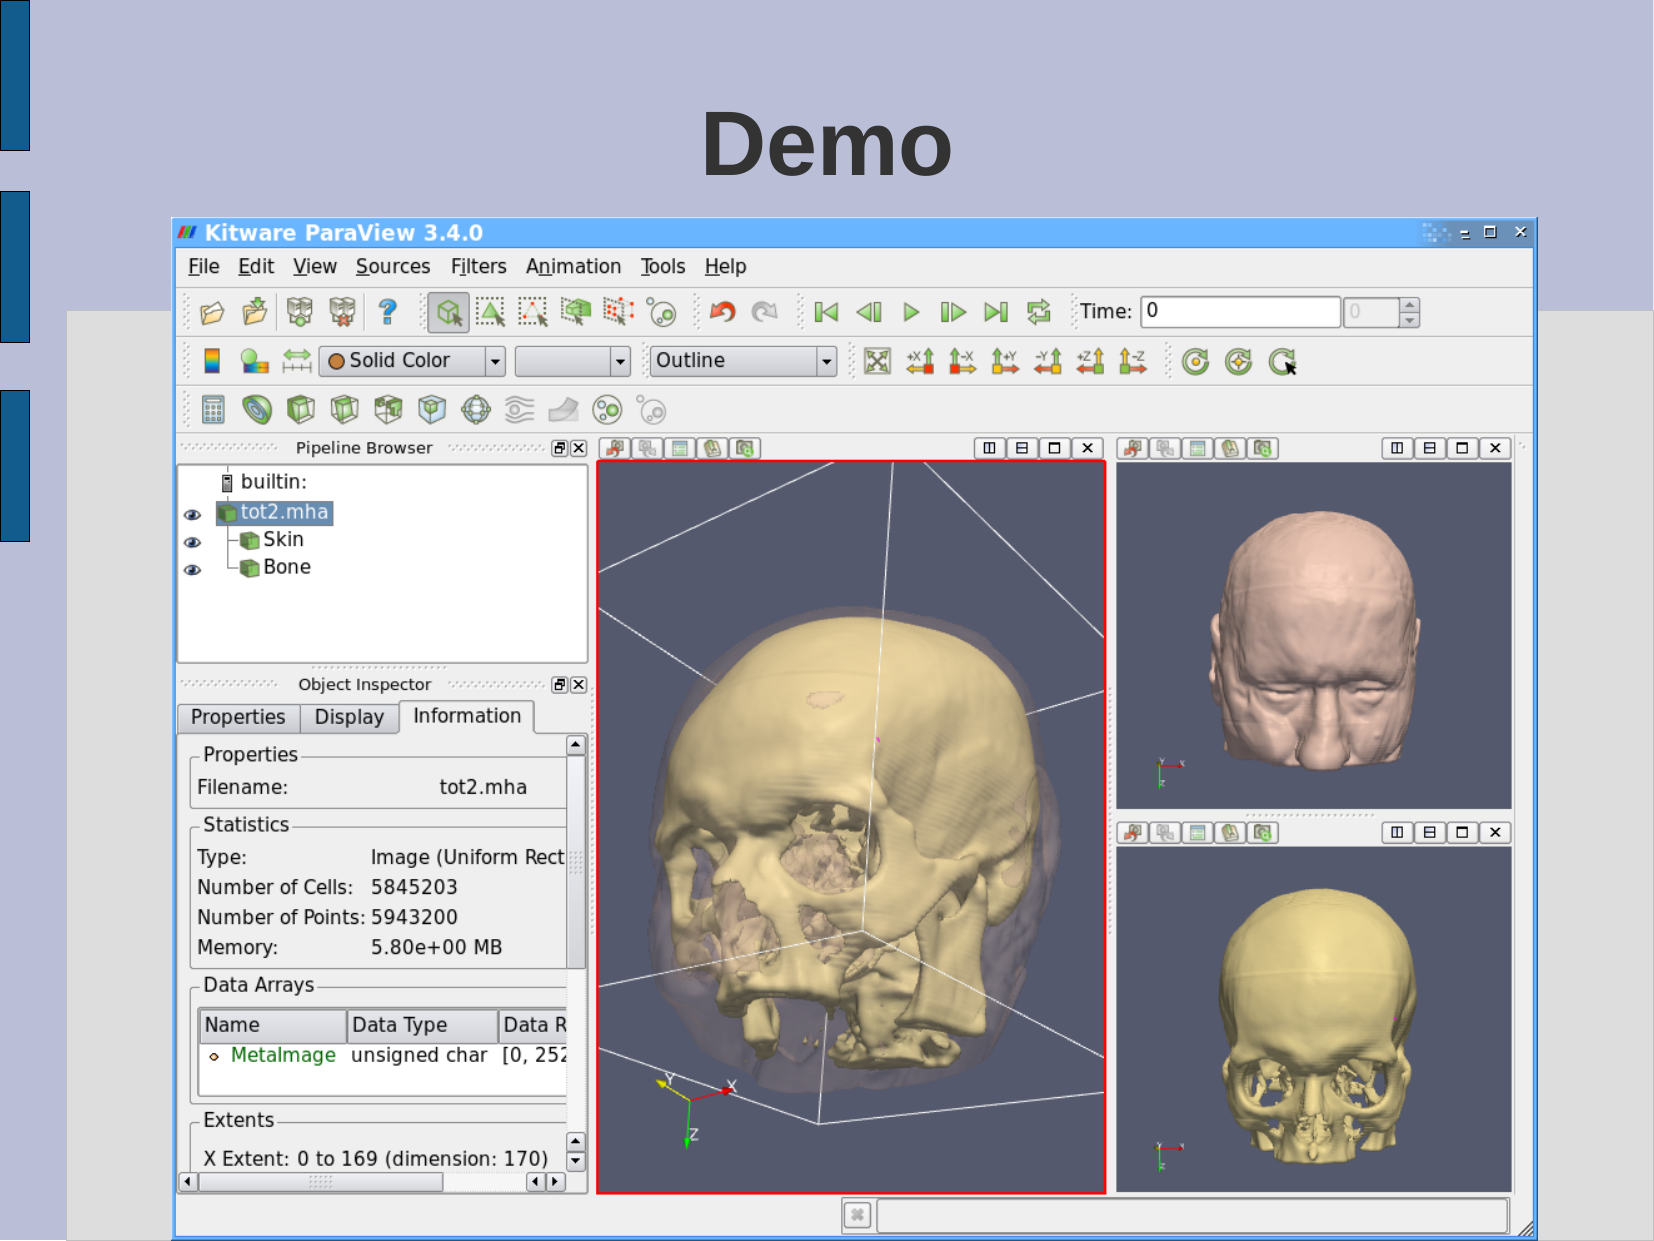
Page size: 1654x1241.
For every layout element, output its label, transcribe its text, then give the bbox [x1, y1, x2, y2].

picture [171, 217, 1538, 1241]
title Demo [121, 91, 1534, 298]
